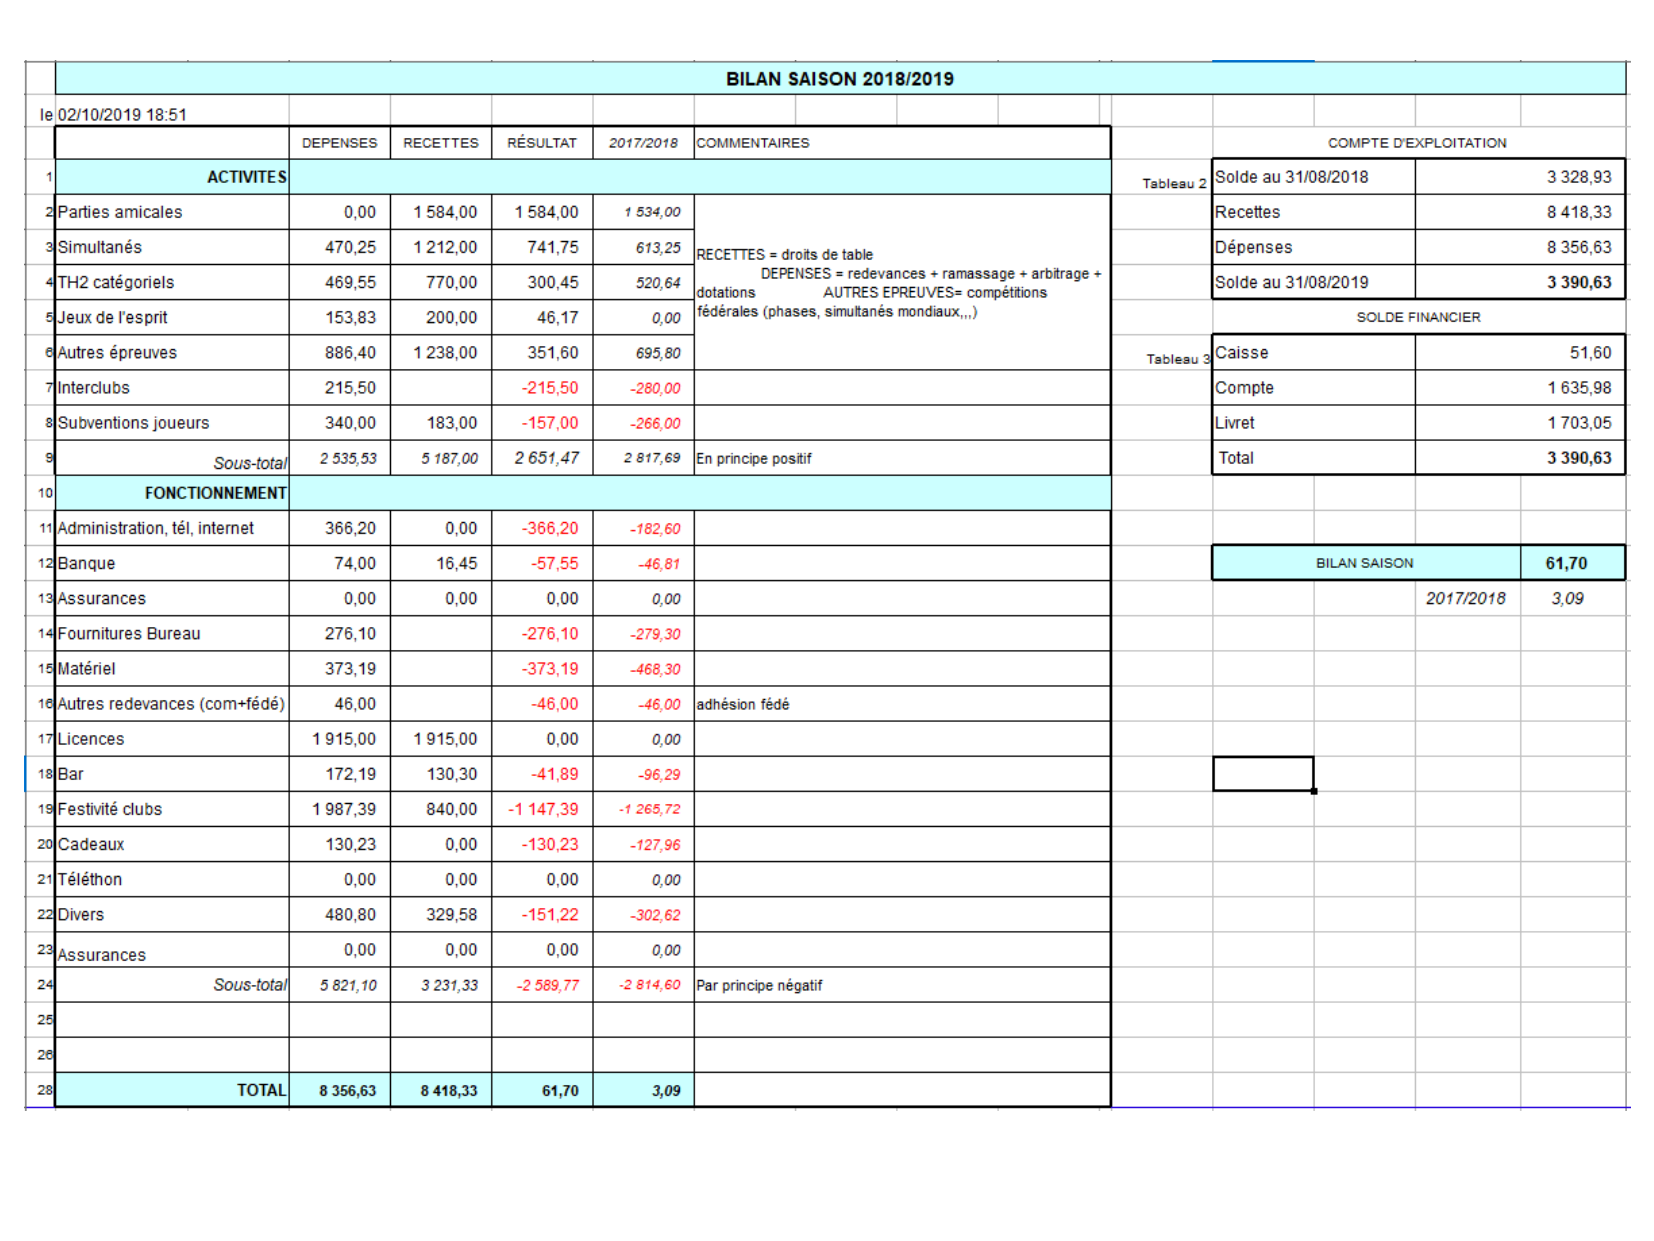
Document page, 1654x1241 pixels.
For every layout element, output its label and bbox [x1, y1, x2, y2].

picture [24, 60, 1631, 1111]
